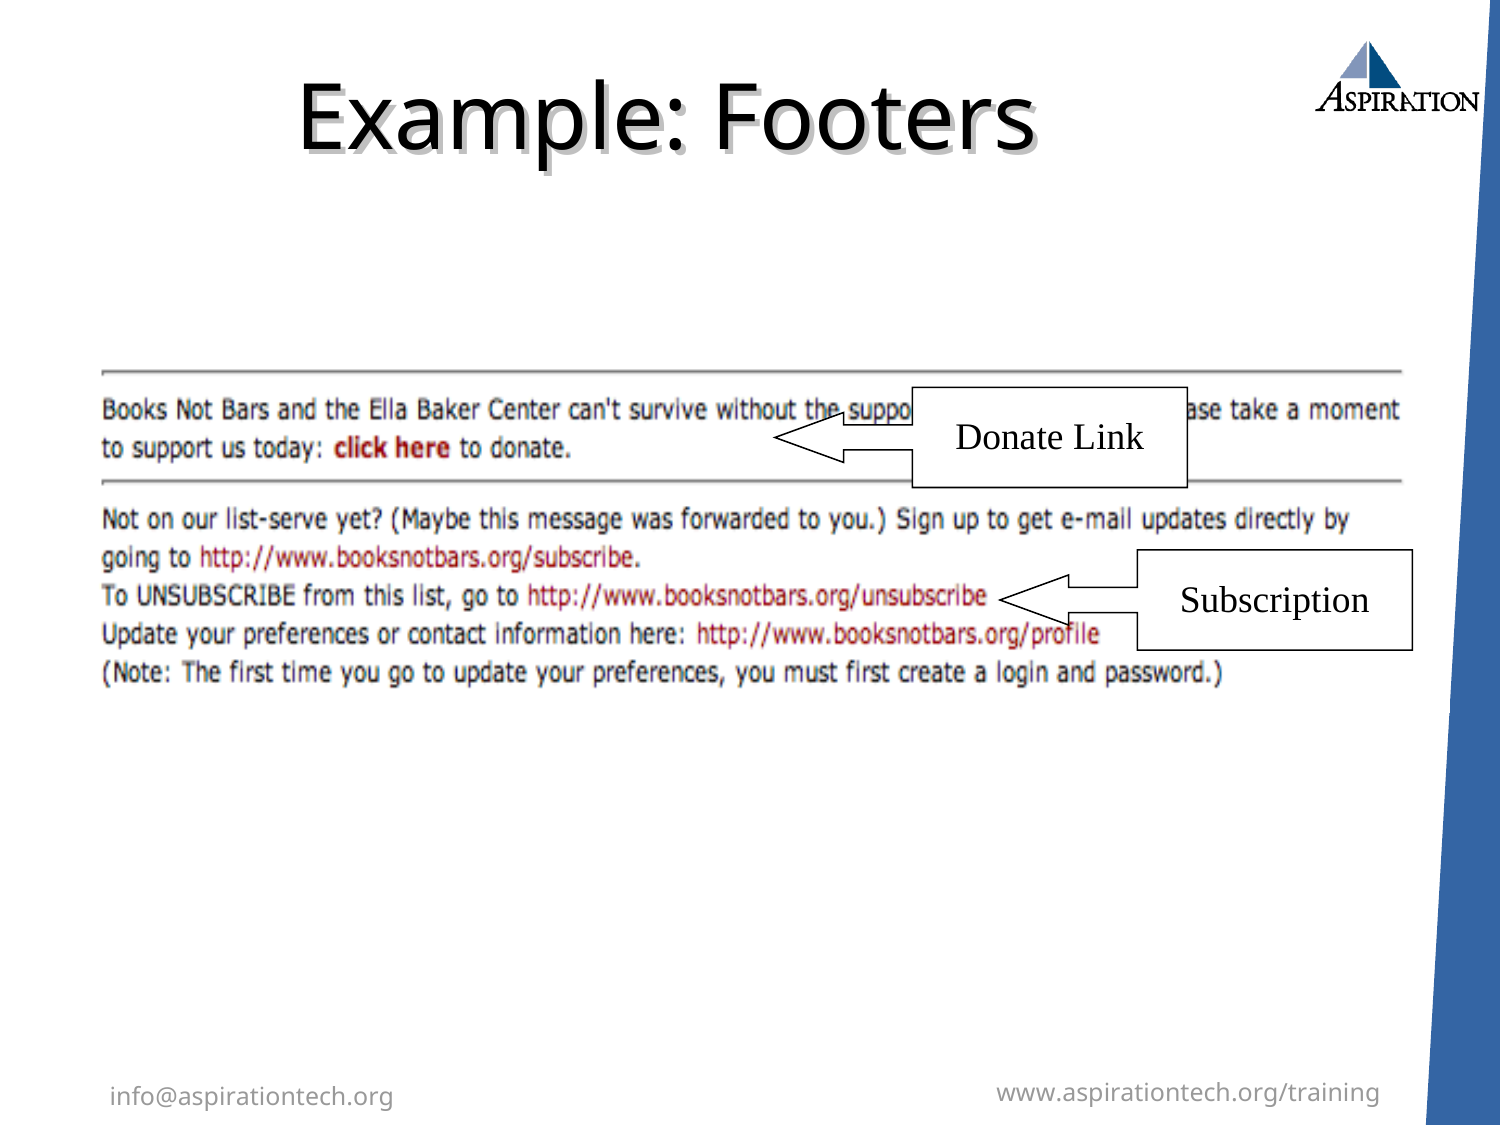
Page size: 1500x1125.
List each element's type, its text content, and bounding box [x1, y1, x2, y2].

text_box Subscription [999, 549, 1413, 651]
text_box Donate Link [774, 387, 1188, 488]
picture [1315, 41, 1480, 120]
picture [87, 349, 1450, 713]
title Example: Footers [49, 19, 1284, 206]
